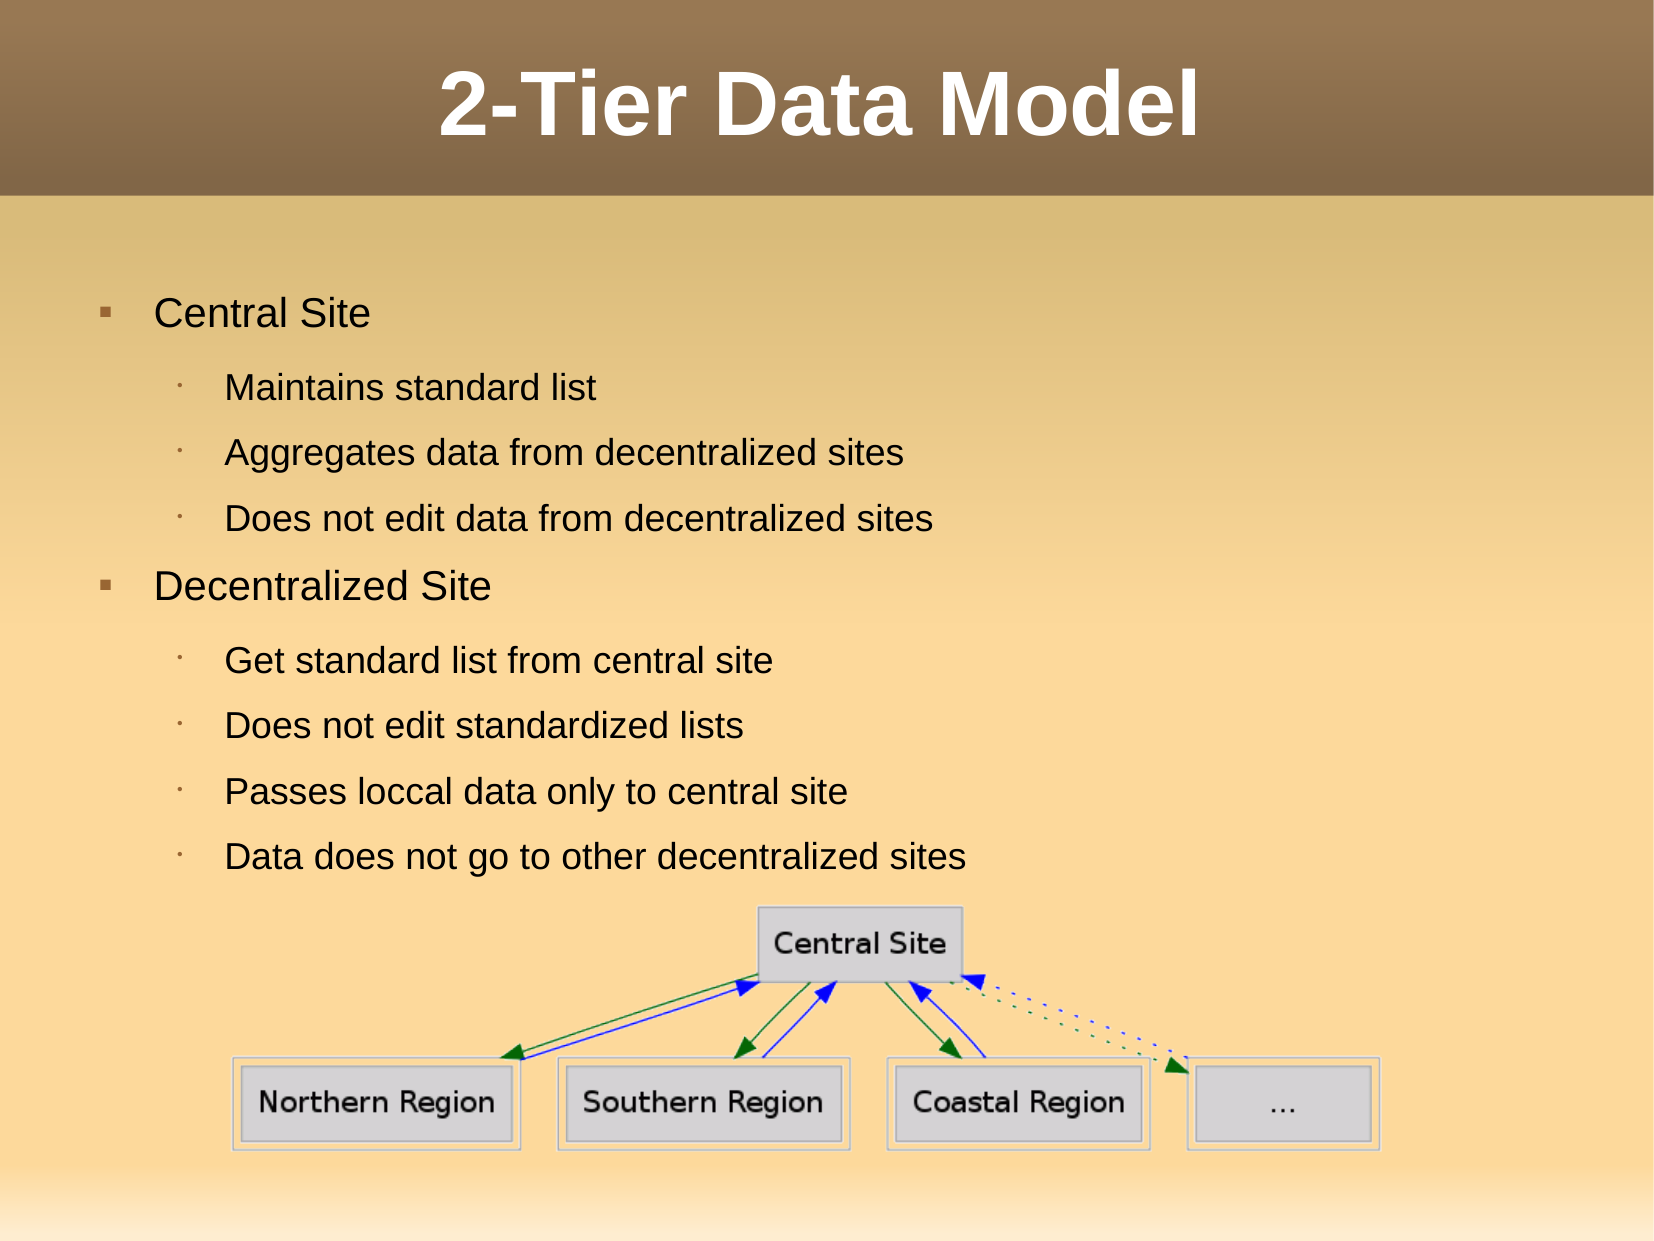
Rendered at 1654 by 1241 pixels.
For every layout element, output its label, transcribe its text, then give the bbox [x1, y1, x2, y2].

list Central Site Maintains standard list Aggregates data from decentralized sites Does not edit data from decentralized sites Decentralized Site Get standard list from central site Does not edit standardized lists Passes loccal data only to central site Data does not go to other decentralized sites [82, 290, 1571, 1094]
title 2-Tier Data Model [76, 7, 1565, 200]
picture [0, 0, 1654, 1241]
